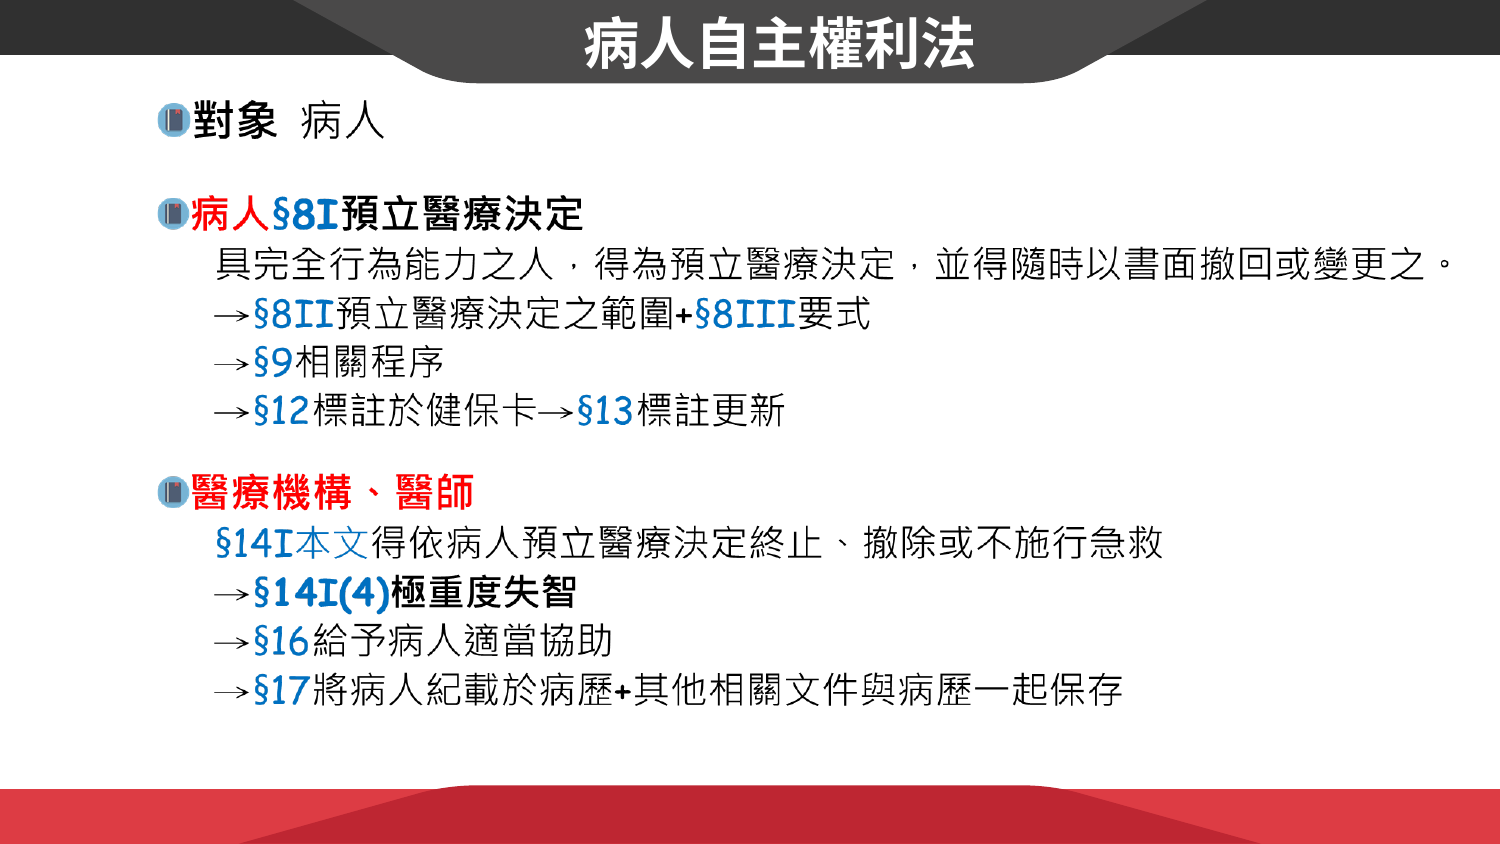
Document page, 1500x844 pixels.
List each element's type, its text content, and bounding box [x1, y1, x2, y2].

text_box [0, 0, 568, 80]
text_box 病人自主權利法 [568, 0, 996, 80]
picture [146, 80, 1500, 736]
text_box [996, 0, 1500, 80]
text_box [0, 785, 1500, 844]
